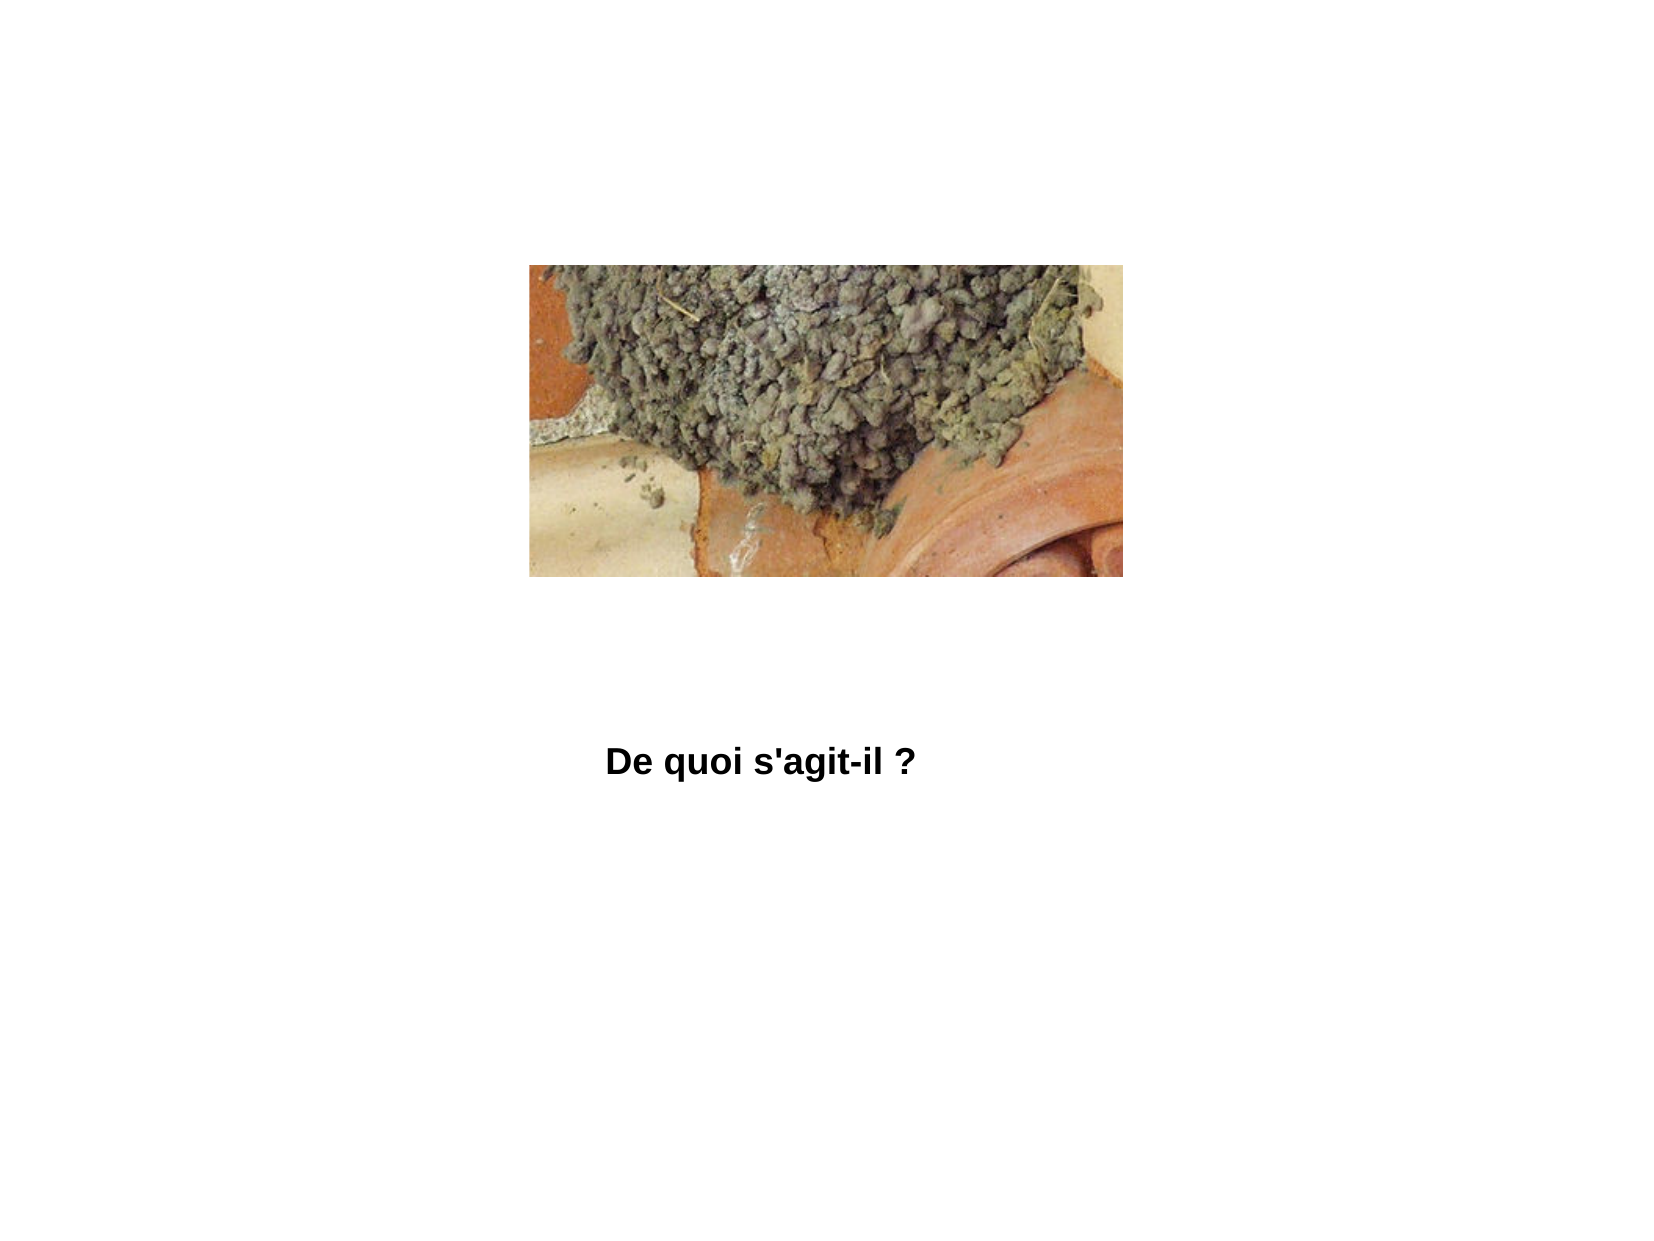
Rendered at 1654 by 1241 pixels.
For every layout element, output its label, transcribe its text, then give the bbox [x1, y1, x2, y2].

text_box De quoi s'agit-il ? [590, 733, 943, 792]
picture [528, 265, 1123, 577]
